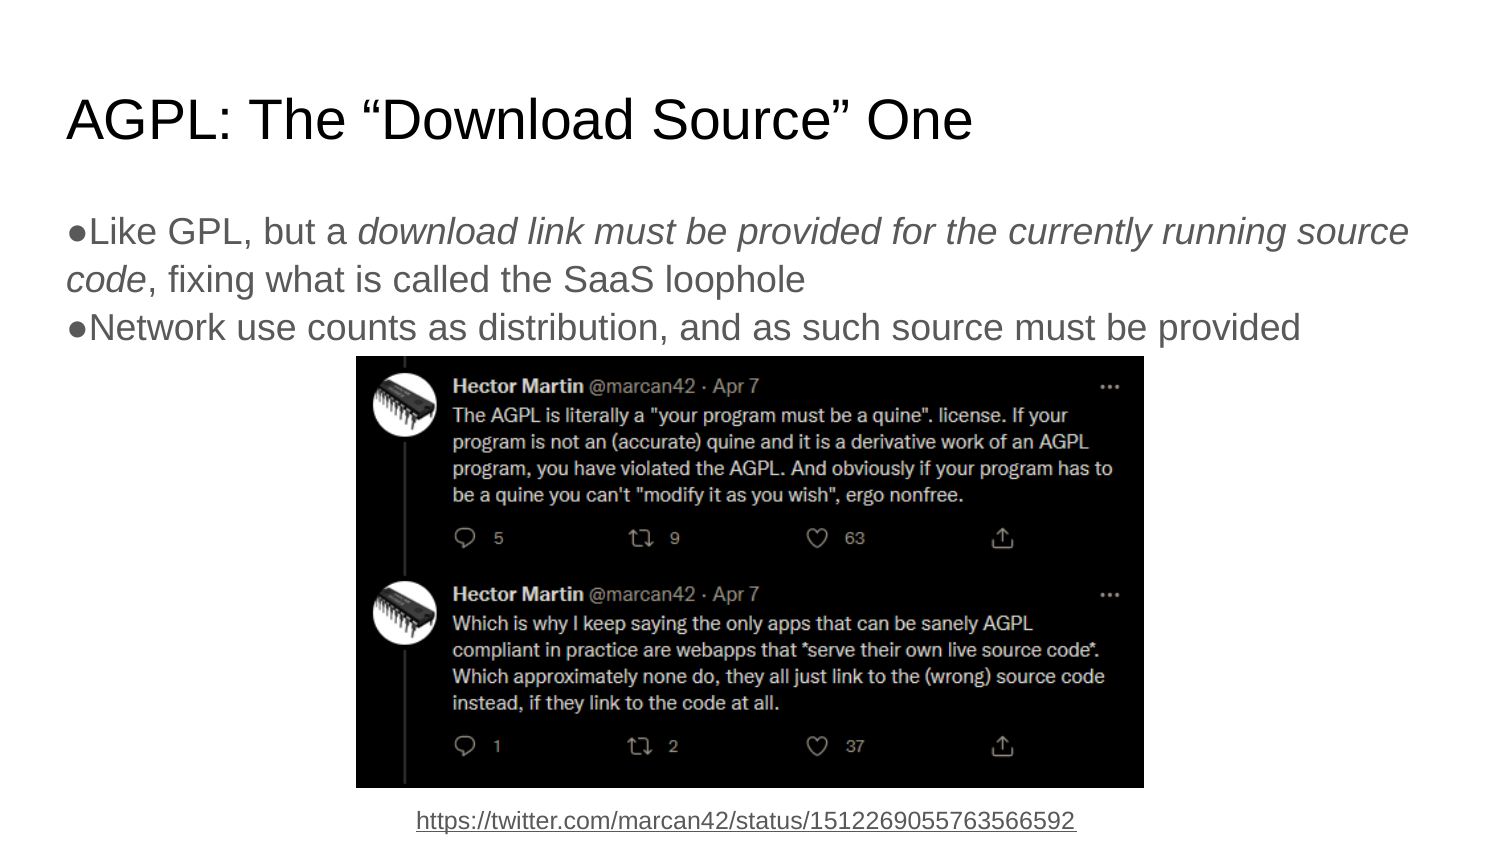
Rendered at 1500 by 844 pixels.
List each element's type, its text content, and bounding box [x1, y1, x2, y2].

list Like GPL, but a download link must be provided for the currently running source code, fixing what is called the SaaS loophole Network use counts as distribution, and as such source must be provided [51, 189, 1449, 750]
title AGPL: The “Download Source” One [51, 72, 1449, 167]
picture [356, 356, 1144, 788]
list https://twitter.com/marcan42/status/1512269055763566592 [362, 787, 1138, 844]
